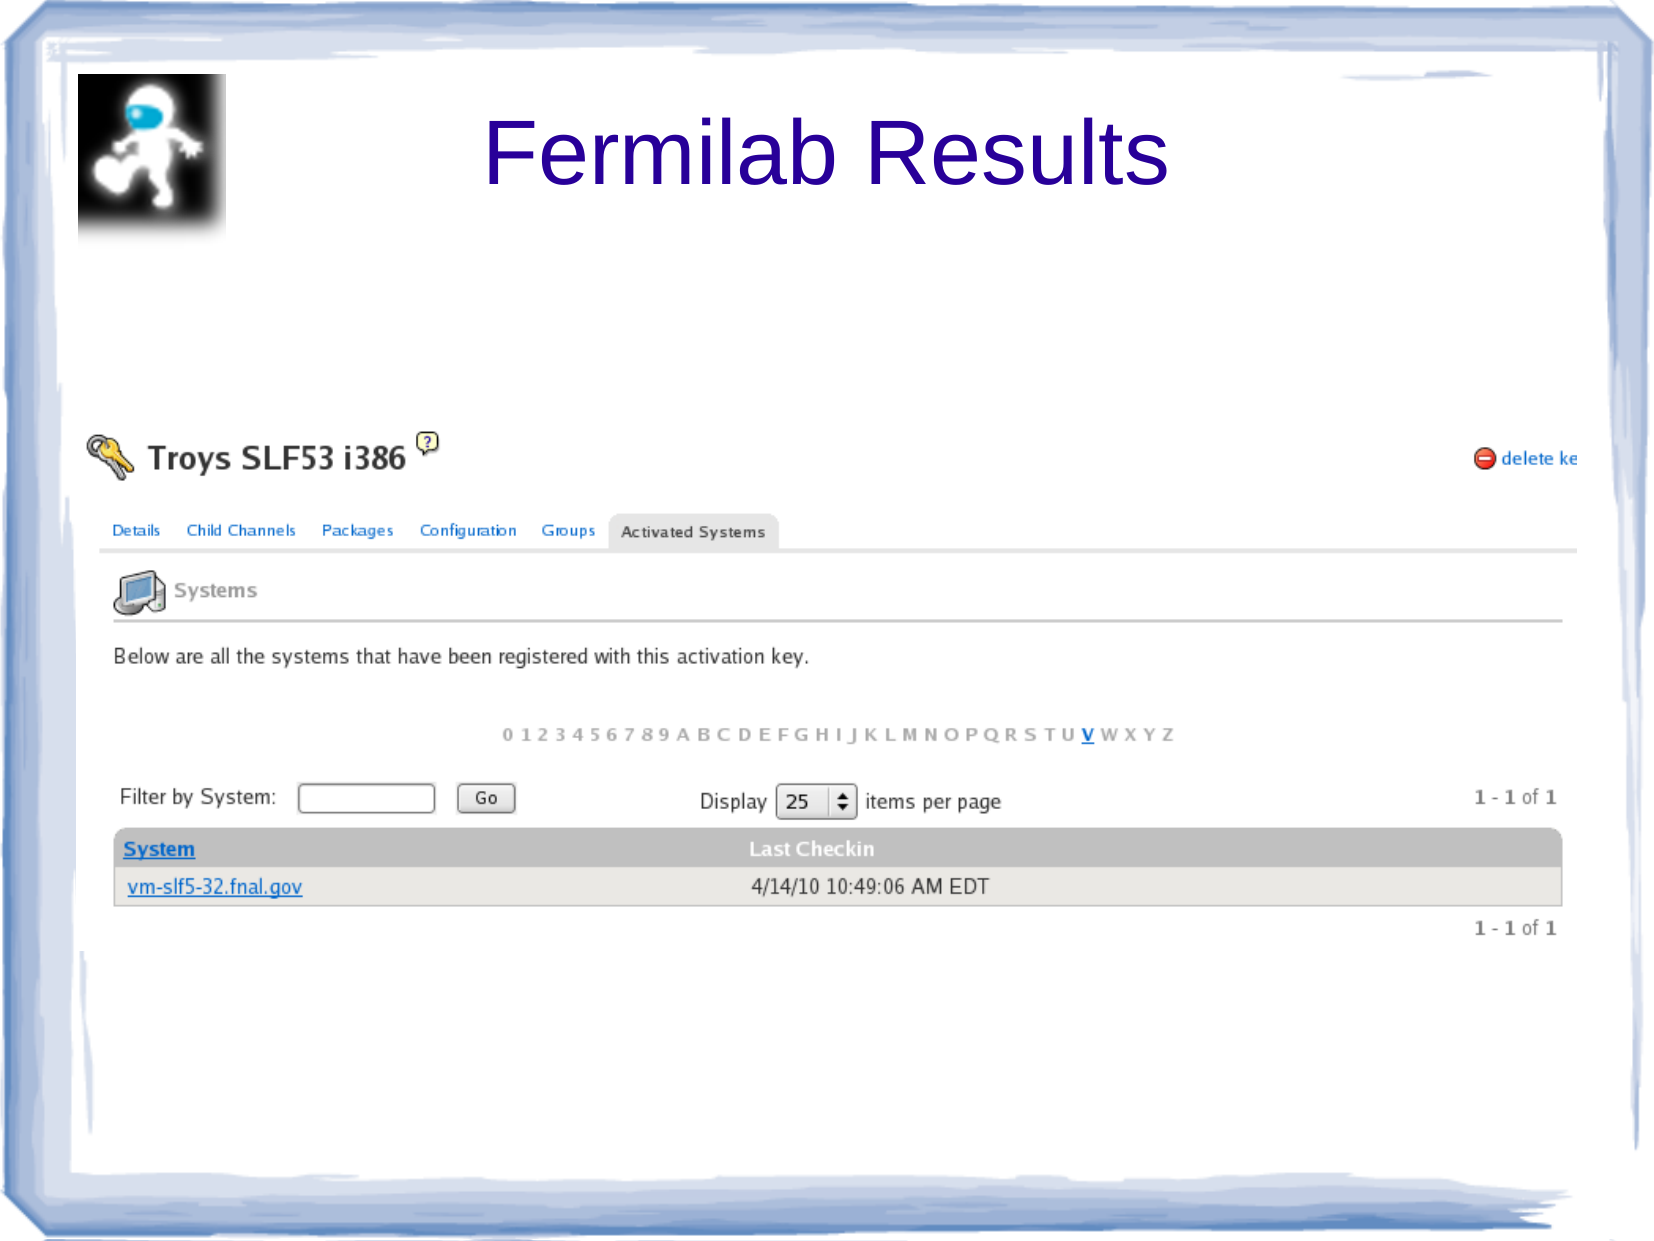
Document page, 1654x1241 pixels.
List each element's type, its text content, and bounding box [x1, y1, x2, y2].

picture [0, 0, 1654, 1241]
title Fermilab Results [82, 49, 1571, 257]
